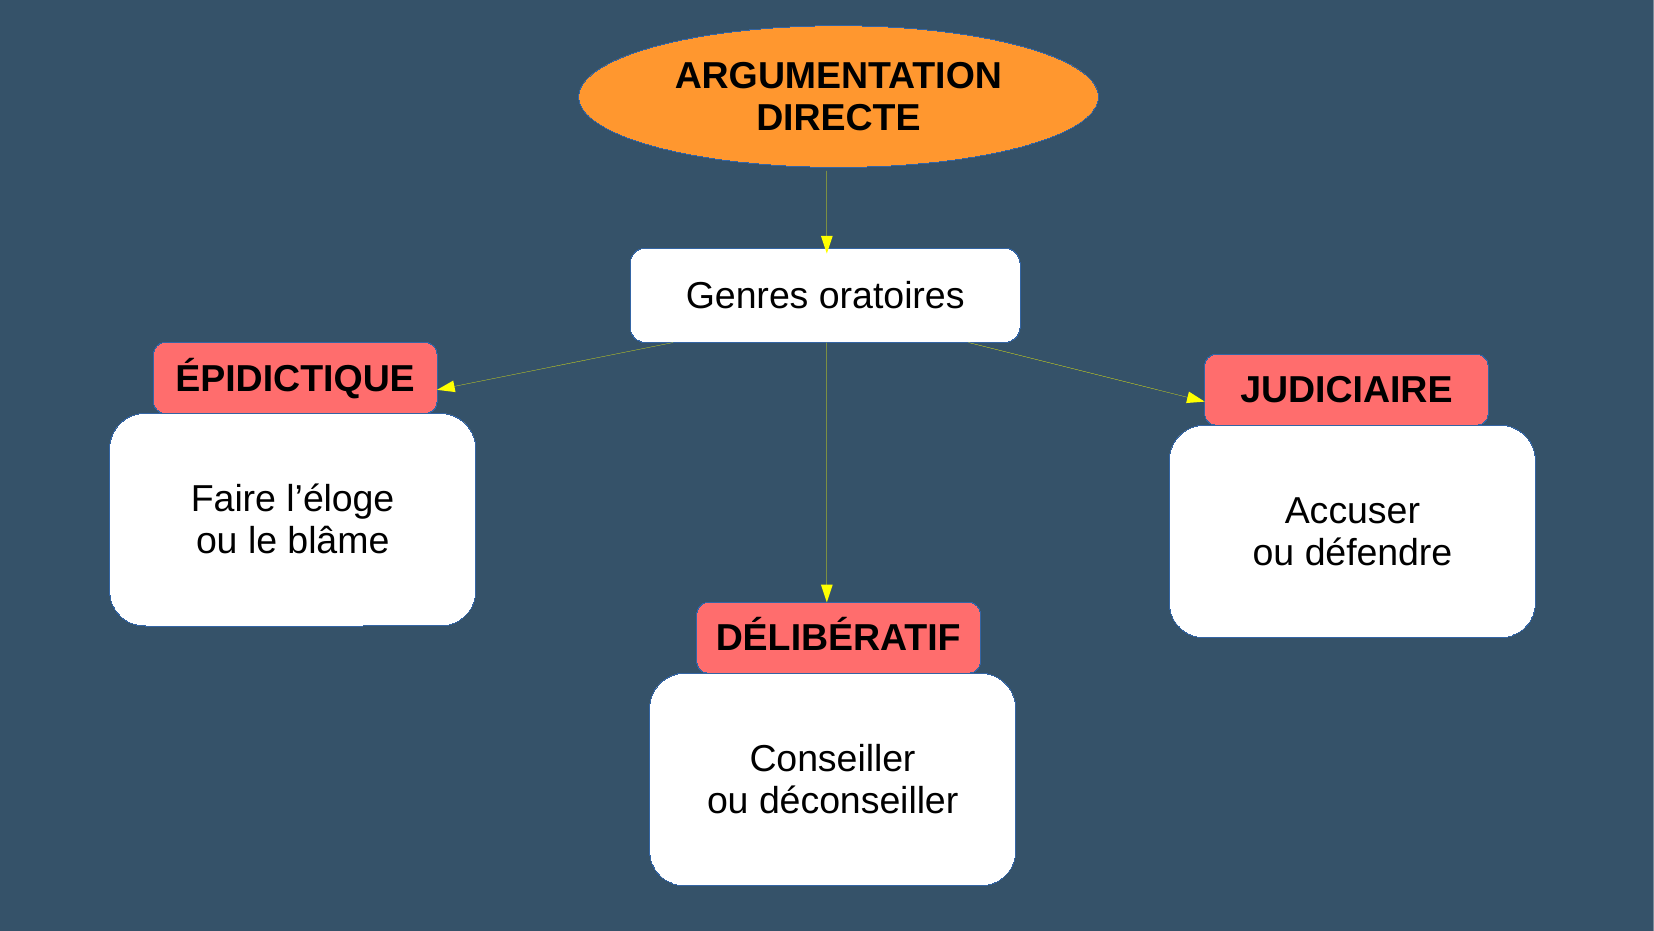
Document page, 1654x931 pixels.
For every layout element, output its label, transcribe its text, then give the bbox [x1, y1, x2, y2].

text_box Genres oratoires [630, 248, 1021, 343]
text_box Accuser ou défendre [1169, 425, 1536, 638]
text_box Faire l’éloge ou le blâme [109, 413, 476, 627]
text_box Conseiller ou déconseiller [649, 673, 1016, 886]
text_box JUDICIAIRE [1204, 354, 1489, 425]
text_box ARGUMENTATION DIRECTE [578, 25, 1099, 168]
text_box ÉPIDICTIQUE [153, 342, 438, 413]
text_box [0, 0, 1654, 931]
text_box DÉLIBÉRATIF [696, 602, 981, 673]
